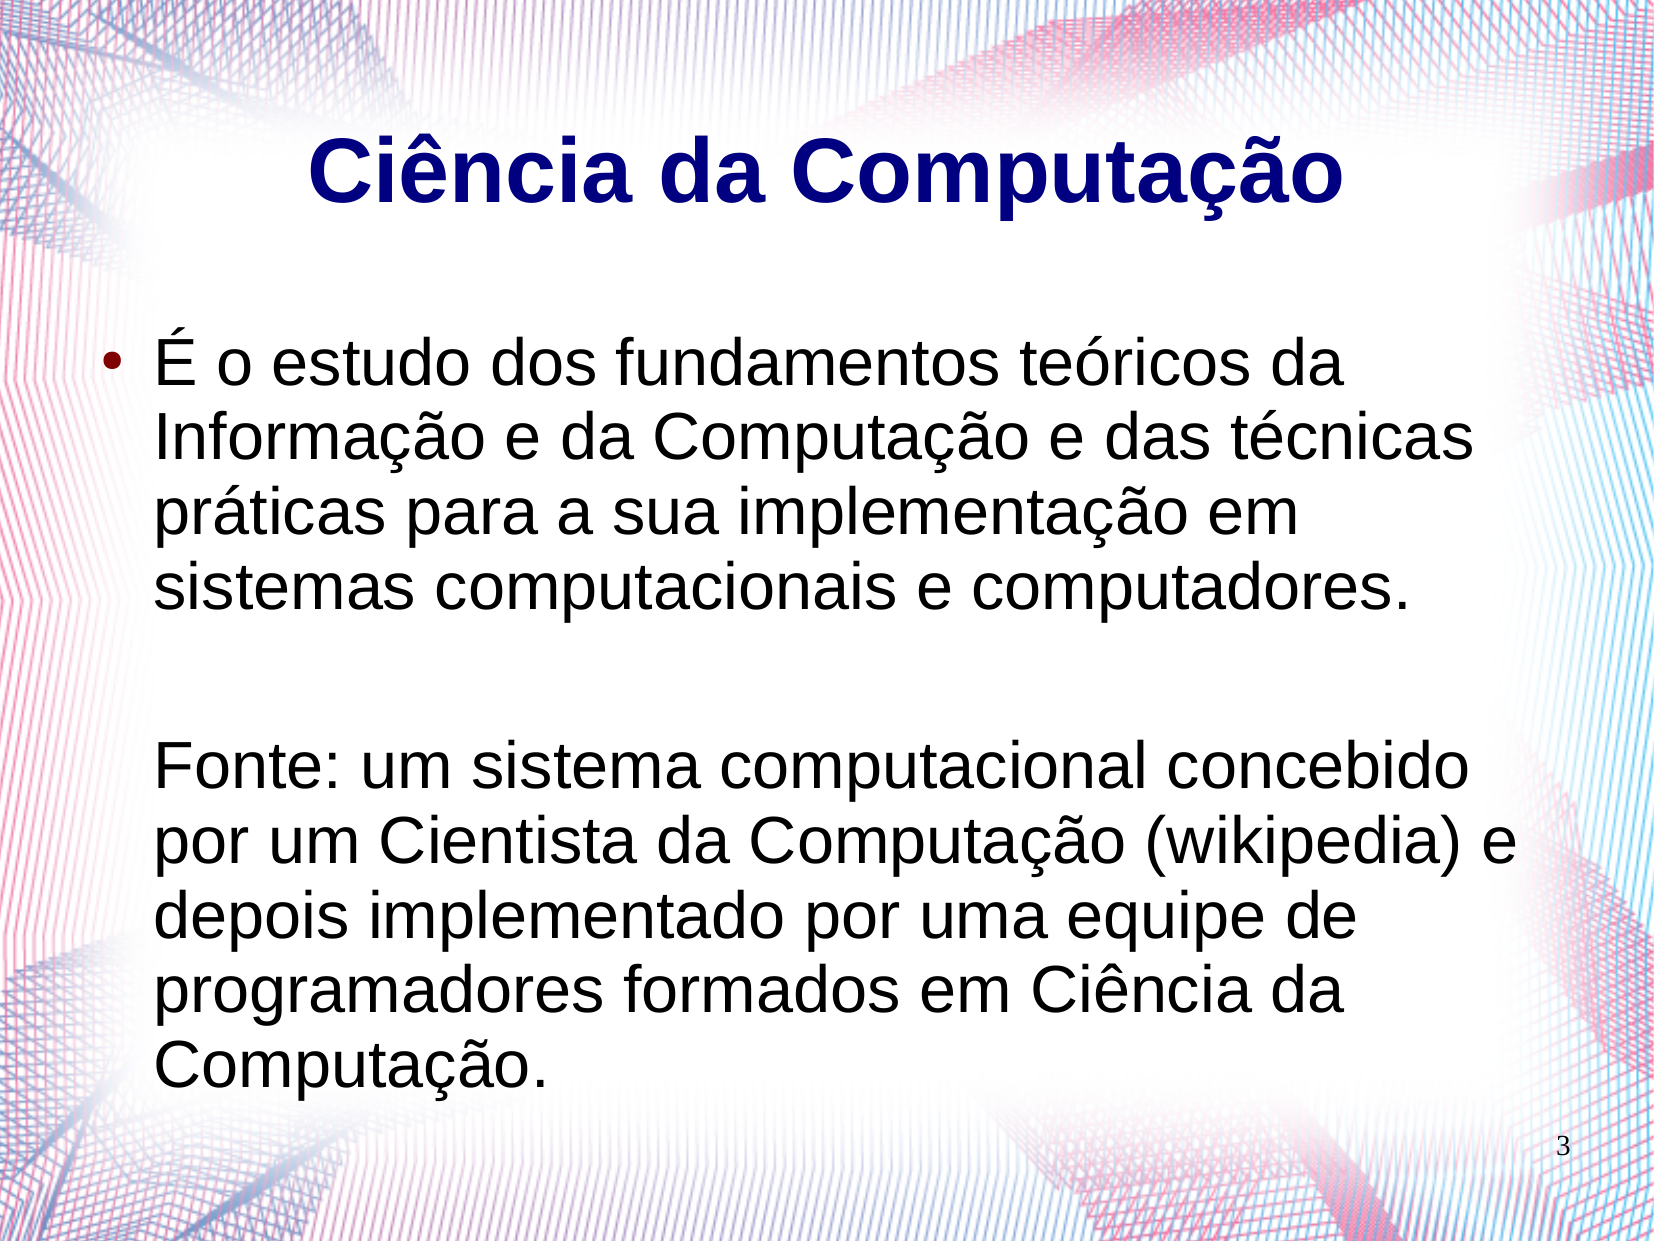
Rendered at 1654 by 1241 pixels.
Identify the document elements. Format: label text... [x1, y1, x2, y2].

title Ciência da Computação [82, 67, 1571, 275]
list É o estudo dos fundamentos teóricos da Informação e da Computação e das técnicas práticas para a sua implementação em sistemas computacionais e computadores. Fonte: um sistema computacional concebido por um Cientista da Computação (wikipedia) e depois implementado por uma equipe de programadores formados em Ciência da Computação. [82, 324, 1571, 1100]
picture [0, 0, 1654, 1241]
